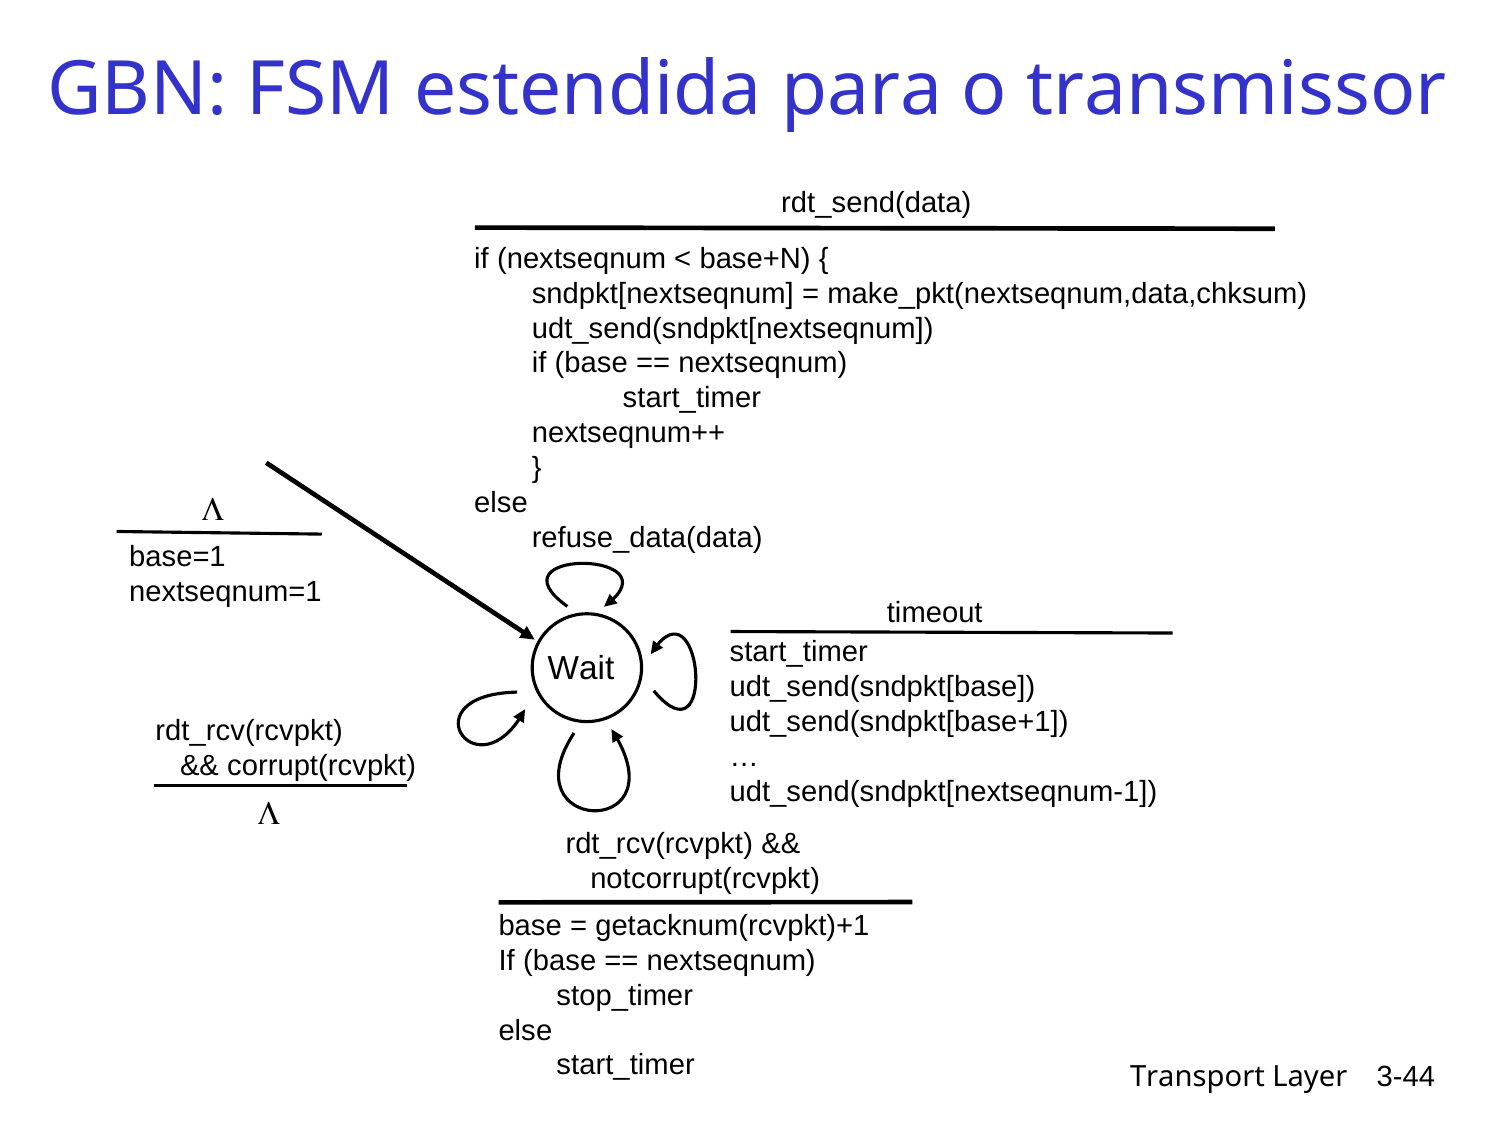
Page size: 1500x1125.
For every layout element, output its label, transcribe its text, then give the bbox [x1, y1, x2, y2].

text_box rdt_rcv(rcvpkt) && corrupt(rcvpkt) [140, 703, 477, 777]
text_box rdt_send(data) [766, 175, 1150, 218]
text_box [533, 678, 641, 722]
text_box GBN: FSM estendida para o transmissor [32, 32, 1500, 158]
text_box [541, 613, 633, 638]
text_box if (nextseqnum < base+N) { sndpkt[nextseqnum] = make_pkt(nextseqnum,data,chksum) udt_send(sndpkt[nextseqnum]) if (base == nextseqnum) start_timer nextseqnum++ } else refuse_data(data) [459, 231, 1366, 472]
text_box Transport Layer [887, 1050, 1339, 1125]
text_box  [186, 479, 240, 536]
text_box  [242, 783, 296, 839]
text_box Wait [515, 638, 647, 678]
text_box rdt_rcv(rcvpkt) && notcorrupt(rcvpkt) [550, 816, 1016, 890]
text_box start_timer udt_send(sndpkt[base]) udt_send(sndpkt[base+1]) … udt_send(sndpkt[nextseqnum-1]) [714, 624, 1229, 761]
text_box Wait [558, 661, 567, 678]
text_box base=1 nextseqnum=1 [114, 529, 359, 612]
text_box base = getacknum(rcvpkt)+1 If (base == nextseqnum) stop_timer else start_timer [483, 898, 1089, 1035]
text_box 3-<número> [1339, 1050, 1451, 1125]
text_box timeout [872, 586, 1053, 631]
